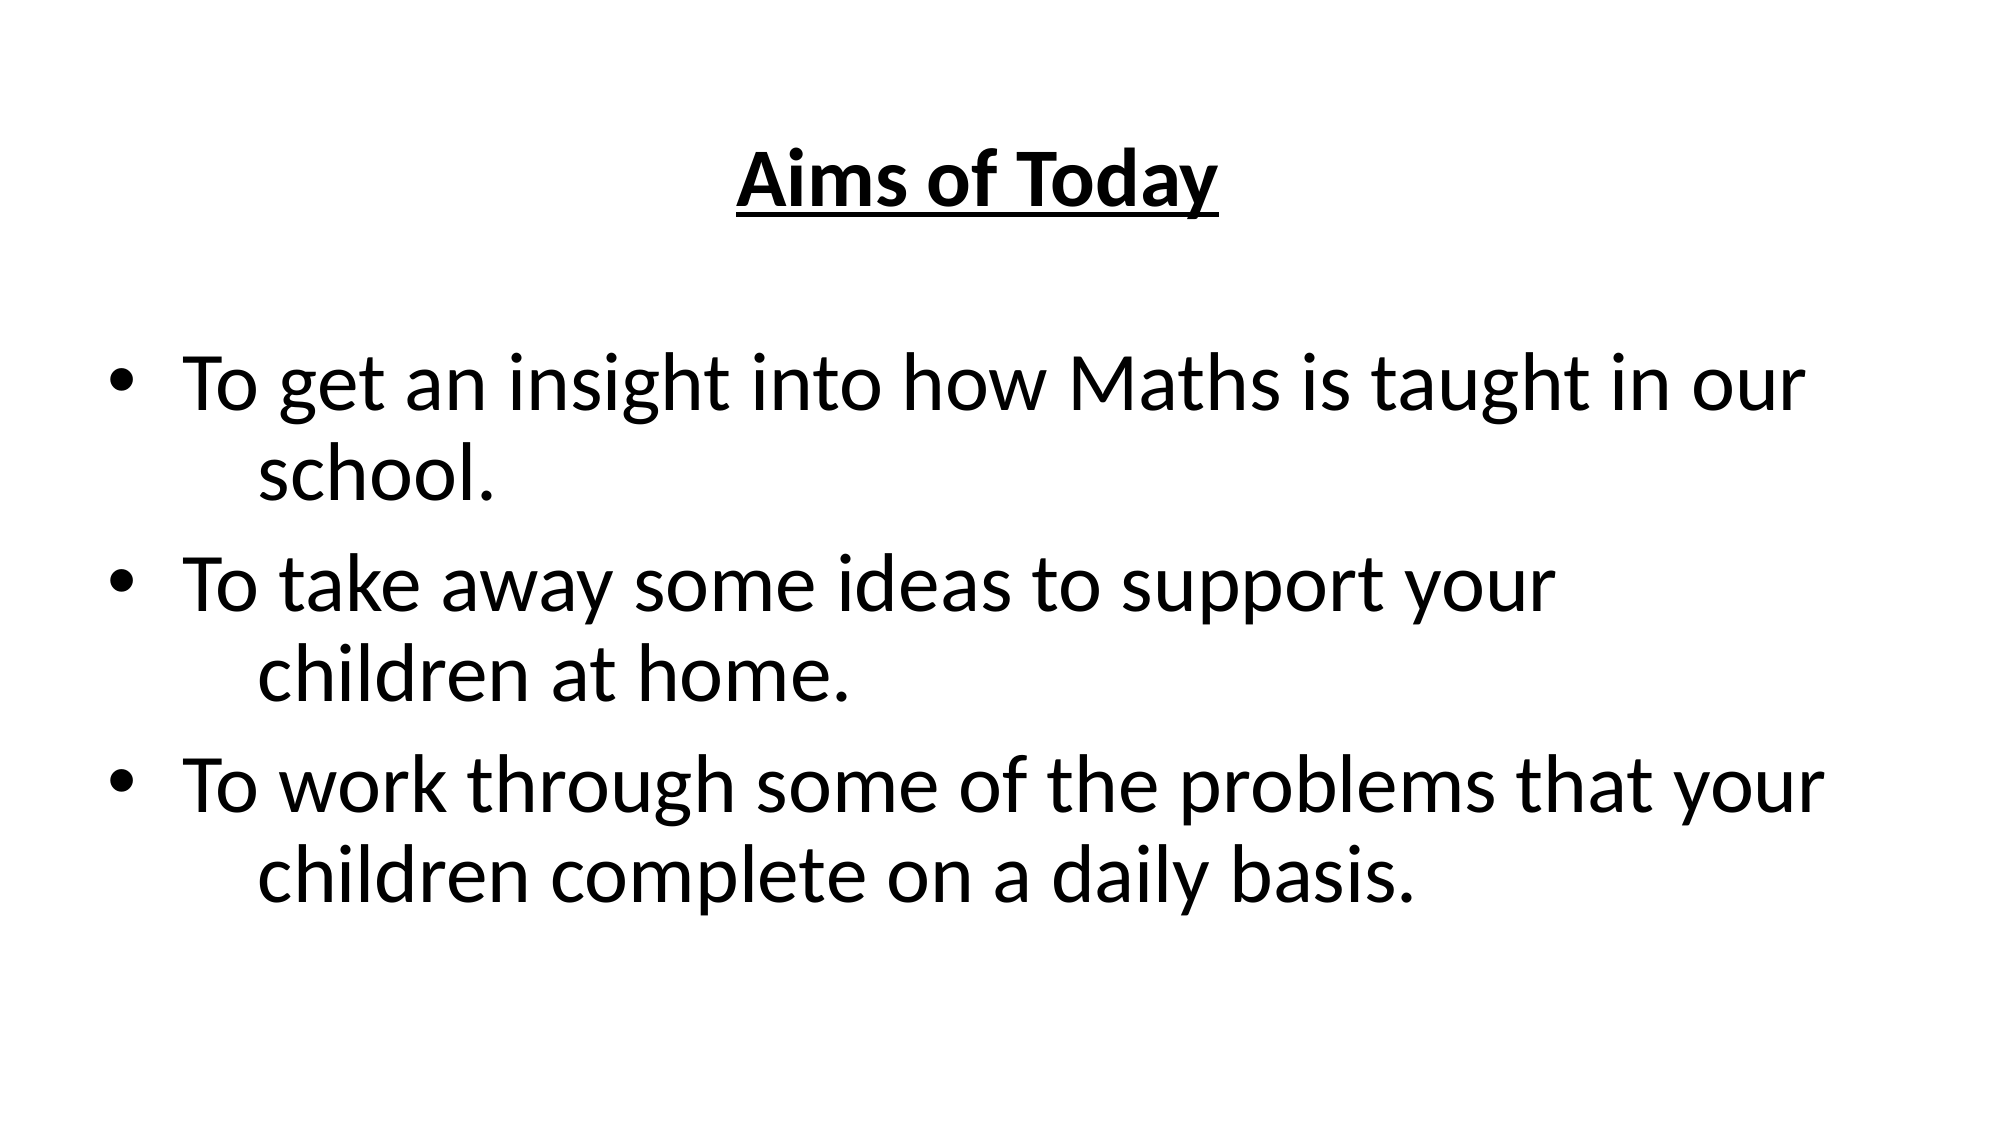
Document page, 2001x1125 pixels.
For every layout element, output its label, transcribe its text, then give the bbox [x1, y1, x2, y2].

subtitle To get an insight into how Maths is taught in our school. To take away some ideas to support your children at home. To work through some of the problems that your children complete on a daily basis. [92, 331, 1864, 962]
text_box Aims of Today [505, 115, 1451, 232]
